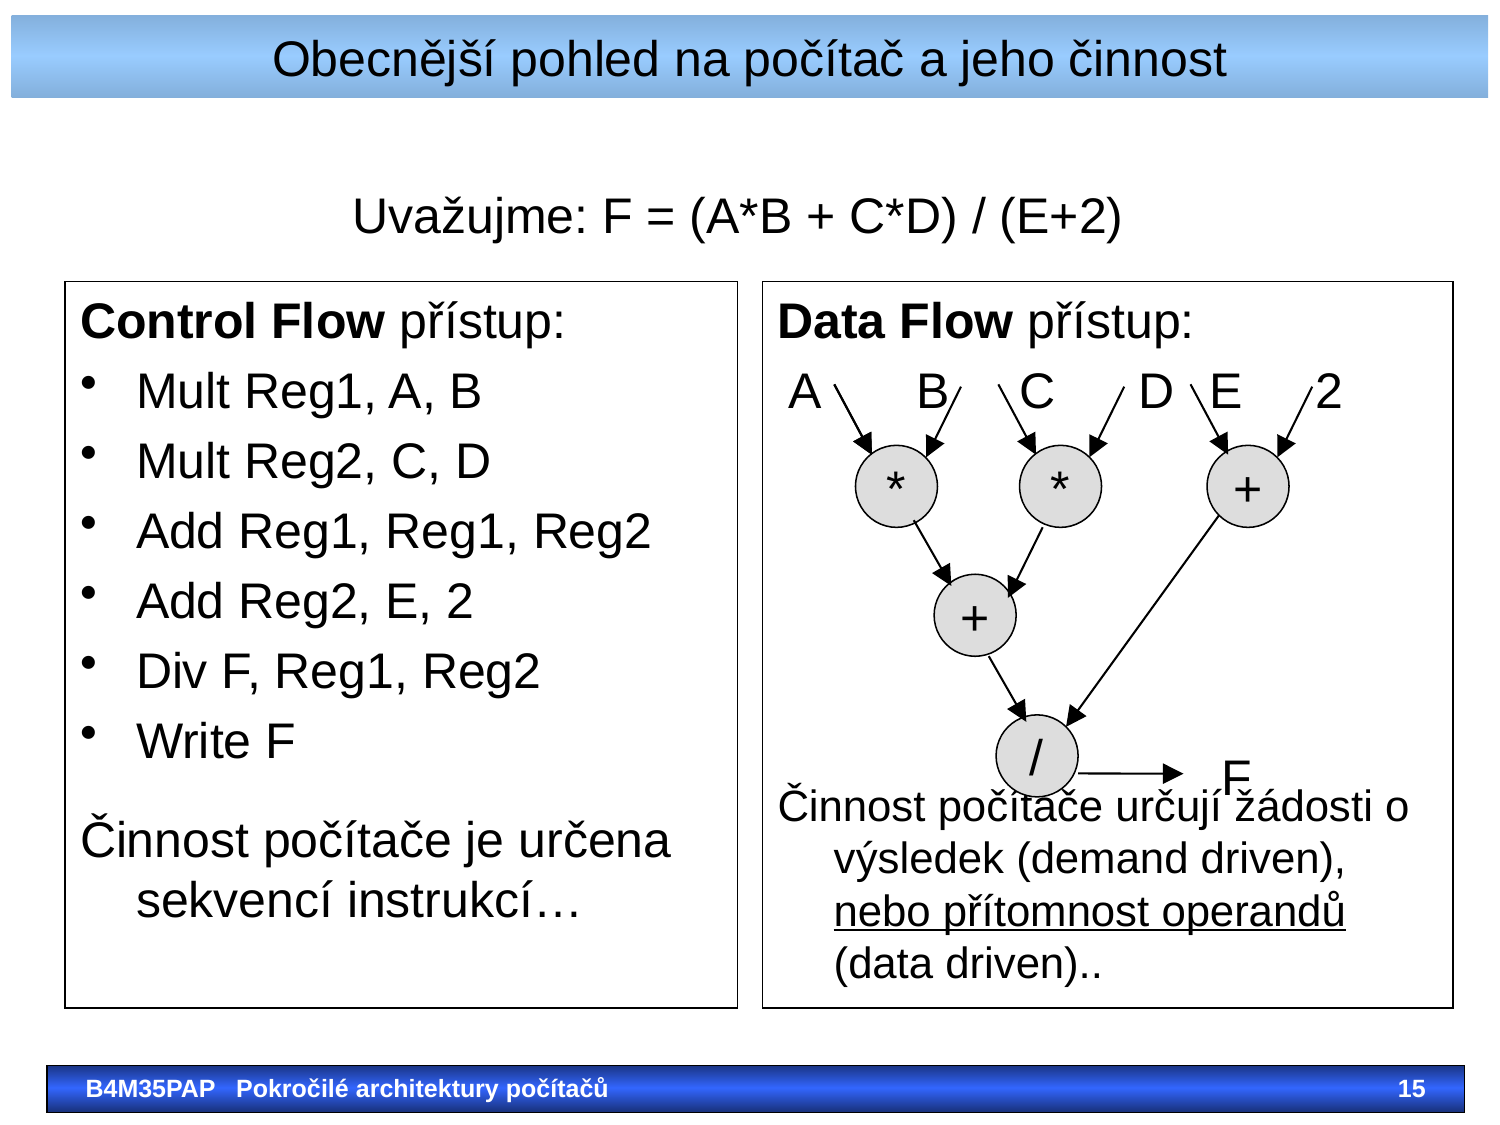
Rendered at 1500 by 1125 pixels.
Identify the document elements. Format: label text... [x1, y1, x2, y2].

list Data Flow přístup: Činnost počítače určují žádosti o výsledek (demand driven), nebo přítomnost operandů (data driven).. [762, 281, 1454, 1008]
title Obecnější pohled na počítač a jeho činnost [11, 15, 1489, 98]
text_box / [996, 714, 1079, 797]
list Control Flow přístup: Mult Reg1, A, B Mult Reg2, C, D Add Reg1, Reg1, Reg2 Add Reg2, E, 2 Div F, Reg1, Reg2 Write F Činnost počítače je určena sekvencí instrukcí… [64, 281, 738, 1008]
footer B4M35PAP Pokročilé architektury počítačů [70, 1065, 1429, 1113]
text_box E [1195, 397, 1211, 427]
text_box + [1207, 445, 1290, 528]
slide_number <number> [1346, 1065, 1441, 1112]
text_box E [1195, 351, 1289, 427]
text_box A B C D [773, 351, 1195, 427]
text_box * [855, 445, 938, 528]
text_box * [1019, 445, 1102, 528]
text_box F [1206, 738, 1301, 814]
text_box 2 [1300, 351, 1395, 427]
text_box + [934, 574, 1017, 657]
text_box Uvažujme: F = (A*B + C*D) / (E+2) [58, 175, 1418, 251]
